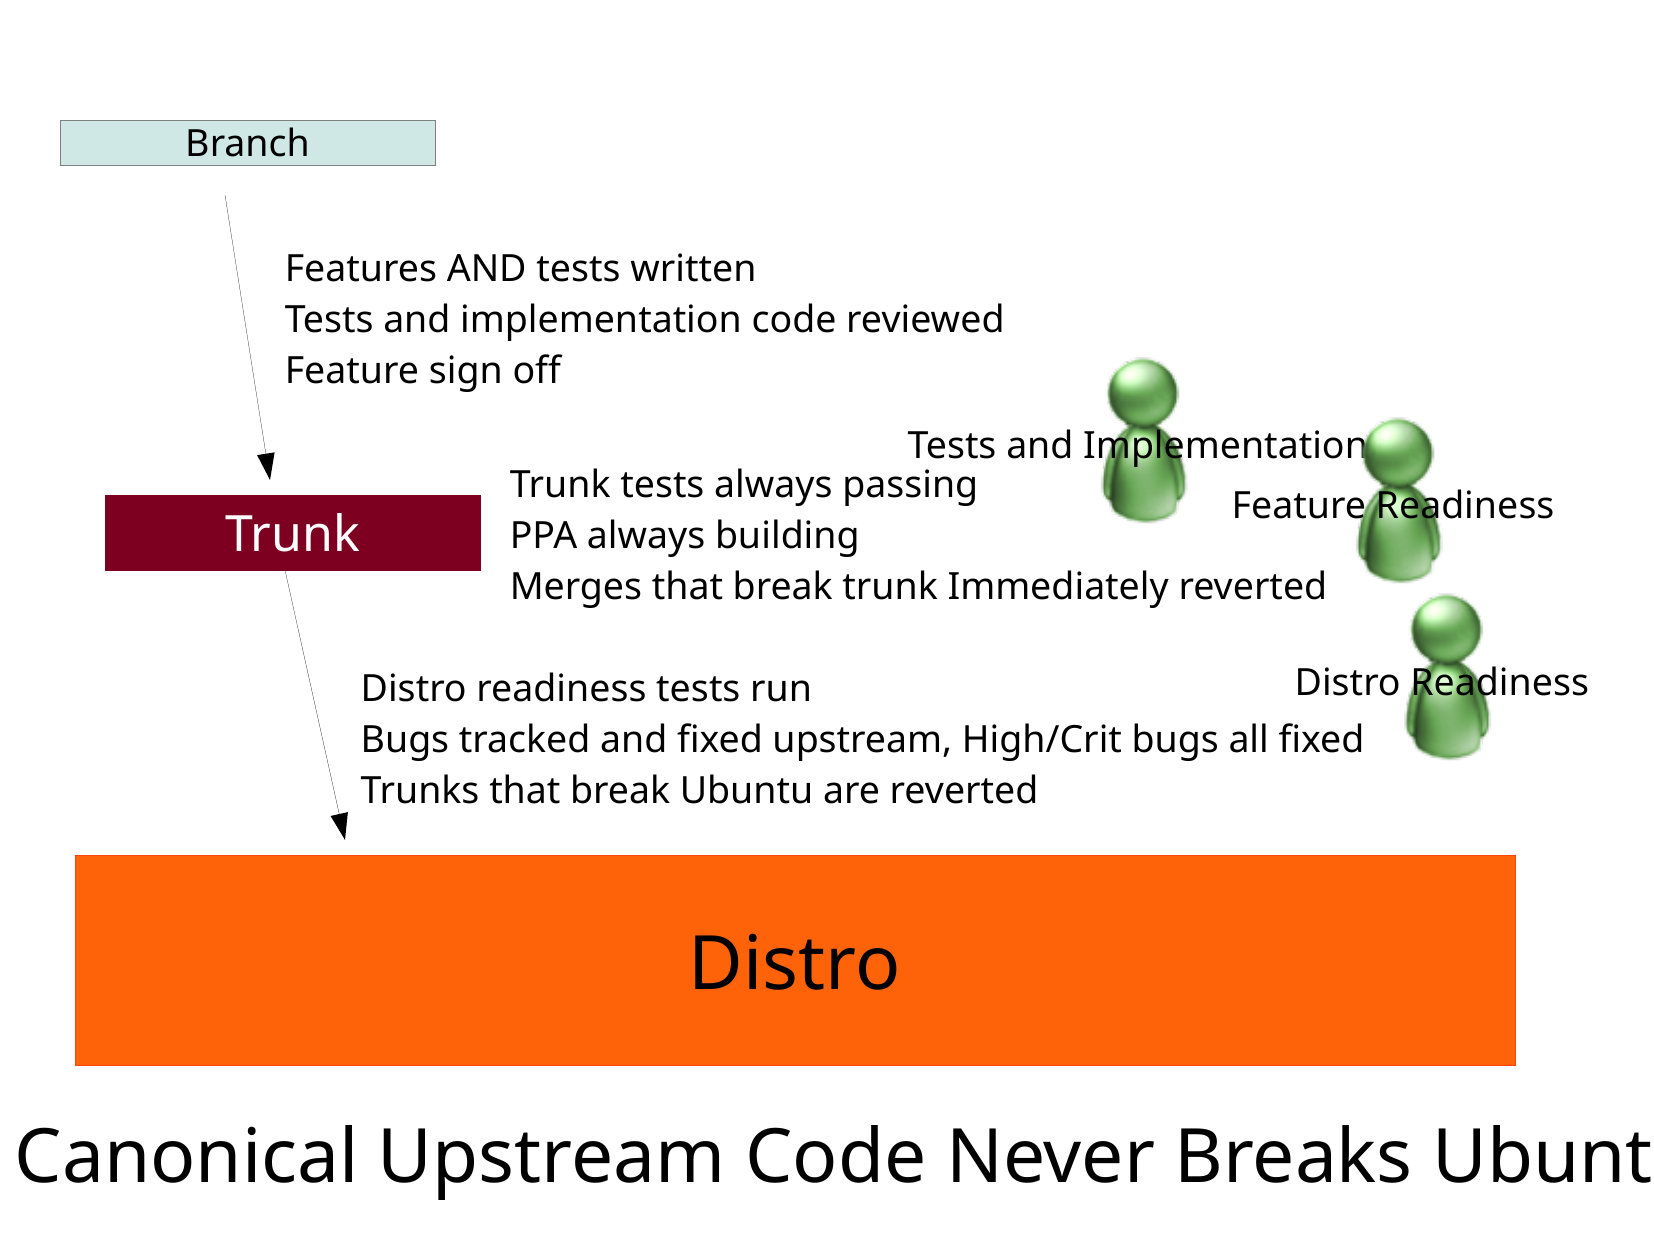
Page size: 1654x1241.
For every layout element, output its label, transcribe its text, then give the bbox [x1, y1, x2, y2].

text_box Distro readiness tests run Bugs tracked and fixed upstream, High/Crit bugs all fixed Trunks that break Ubuntu are reverted [345, 654, 1341, 796]
text_box Trunk tests always passing PPA always building Merges that break trunk Immediately reverted [495, 450, 1290, 591]
text_box Distro [75, 855, 1516, 1066]
text_box Features AND tests written Tests and implementation code reviewed Feature sign off [270, 234, 999, 376]
picture [1238, 494, 1242, 504]
picture [1290, 408, 1546, 777]
text_box Trunk [105, 495, 481, 571]
picture [1035, 348, 1242, 541]
text_box Canonical Upstream Code Never Breaks Ubuntu! [0, 1095, 1654, 1195]
text_box Branch [60, 120, 436, 166]
